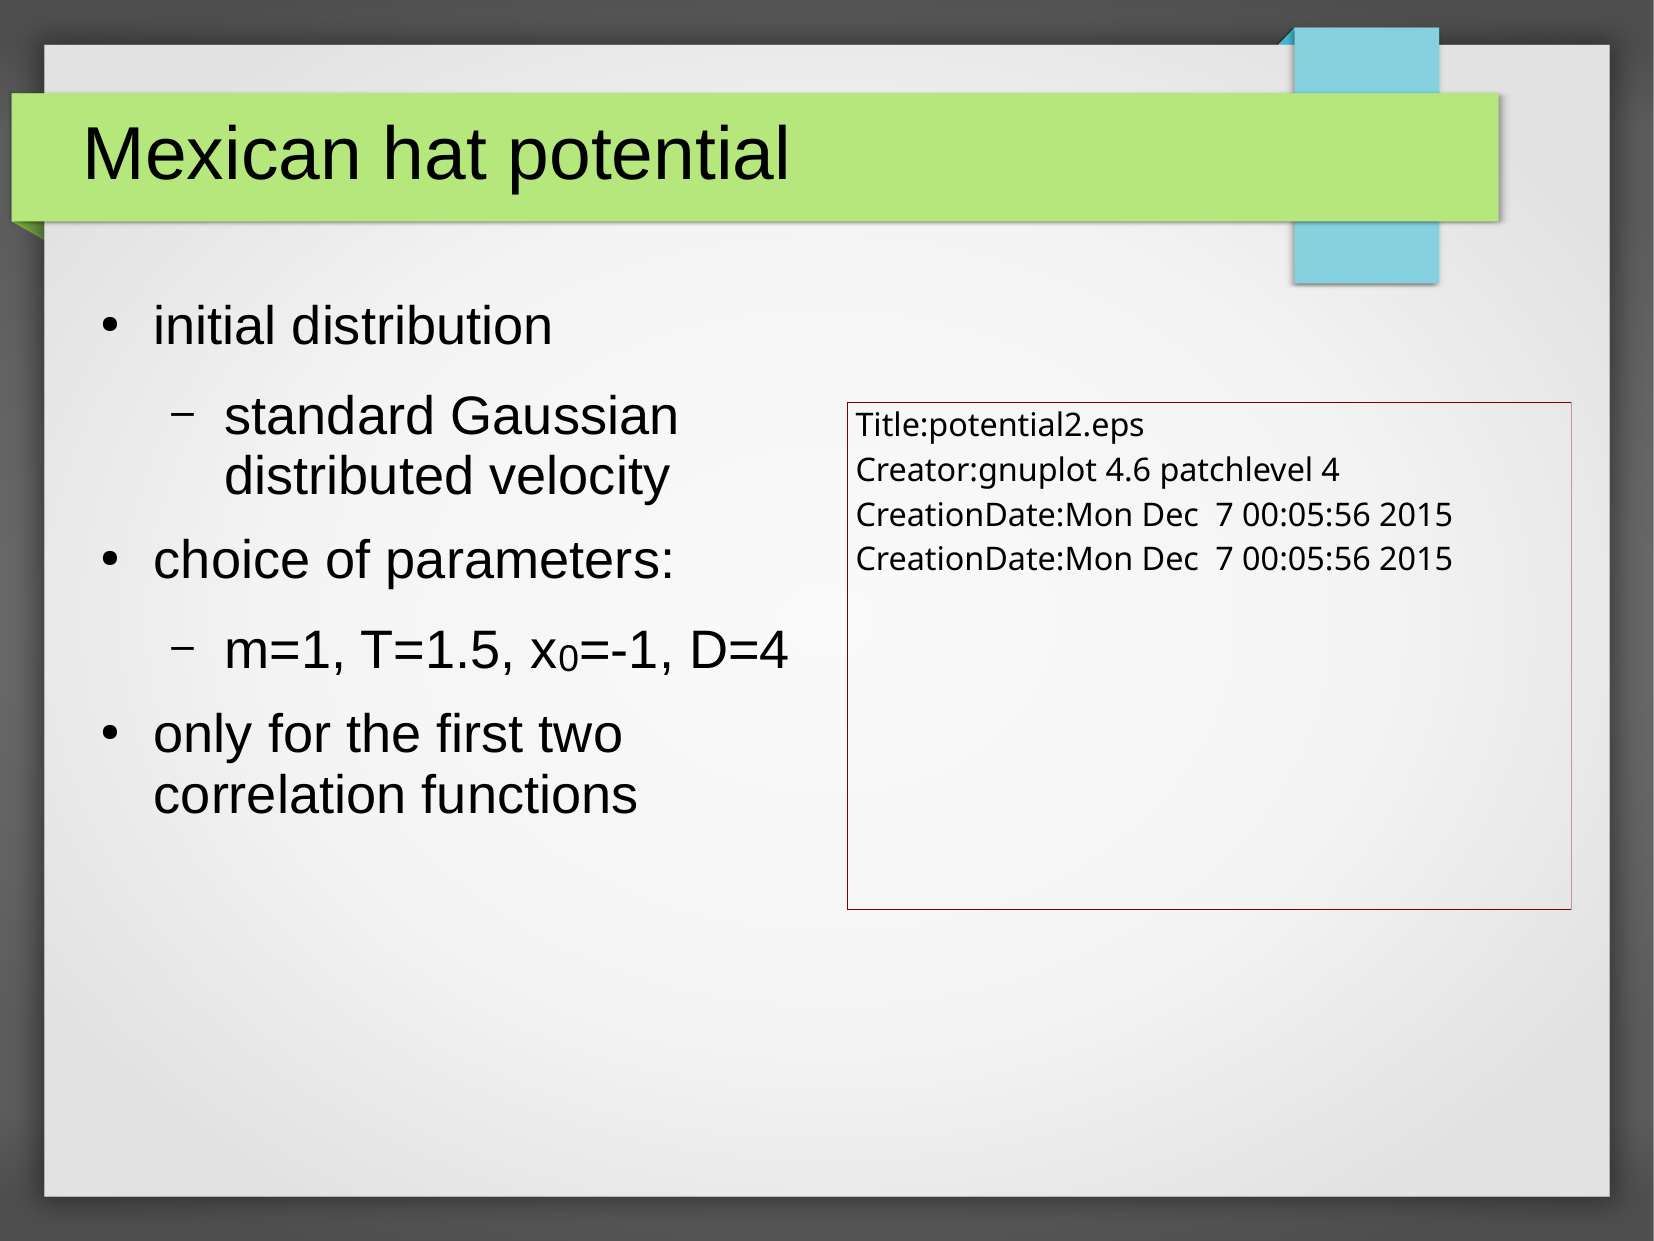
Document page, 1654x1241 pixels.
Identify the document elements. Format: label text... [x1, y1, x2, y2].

picture [0, 0, 1654, 1241]
title Mexican hat potential [82, 94, 1264, 213]
list initial distribution standard Gaussian distributed velocity choice of parameters: m=1, T=1.5, x0=-1, D=4 only for the first two correlation functions [82, 295, 809, 1015]
